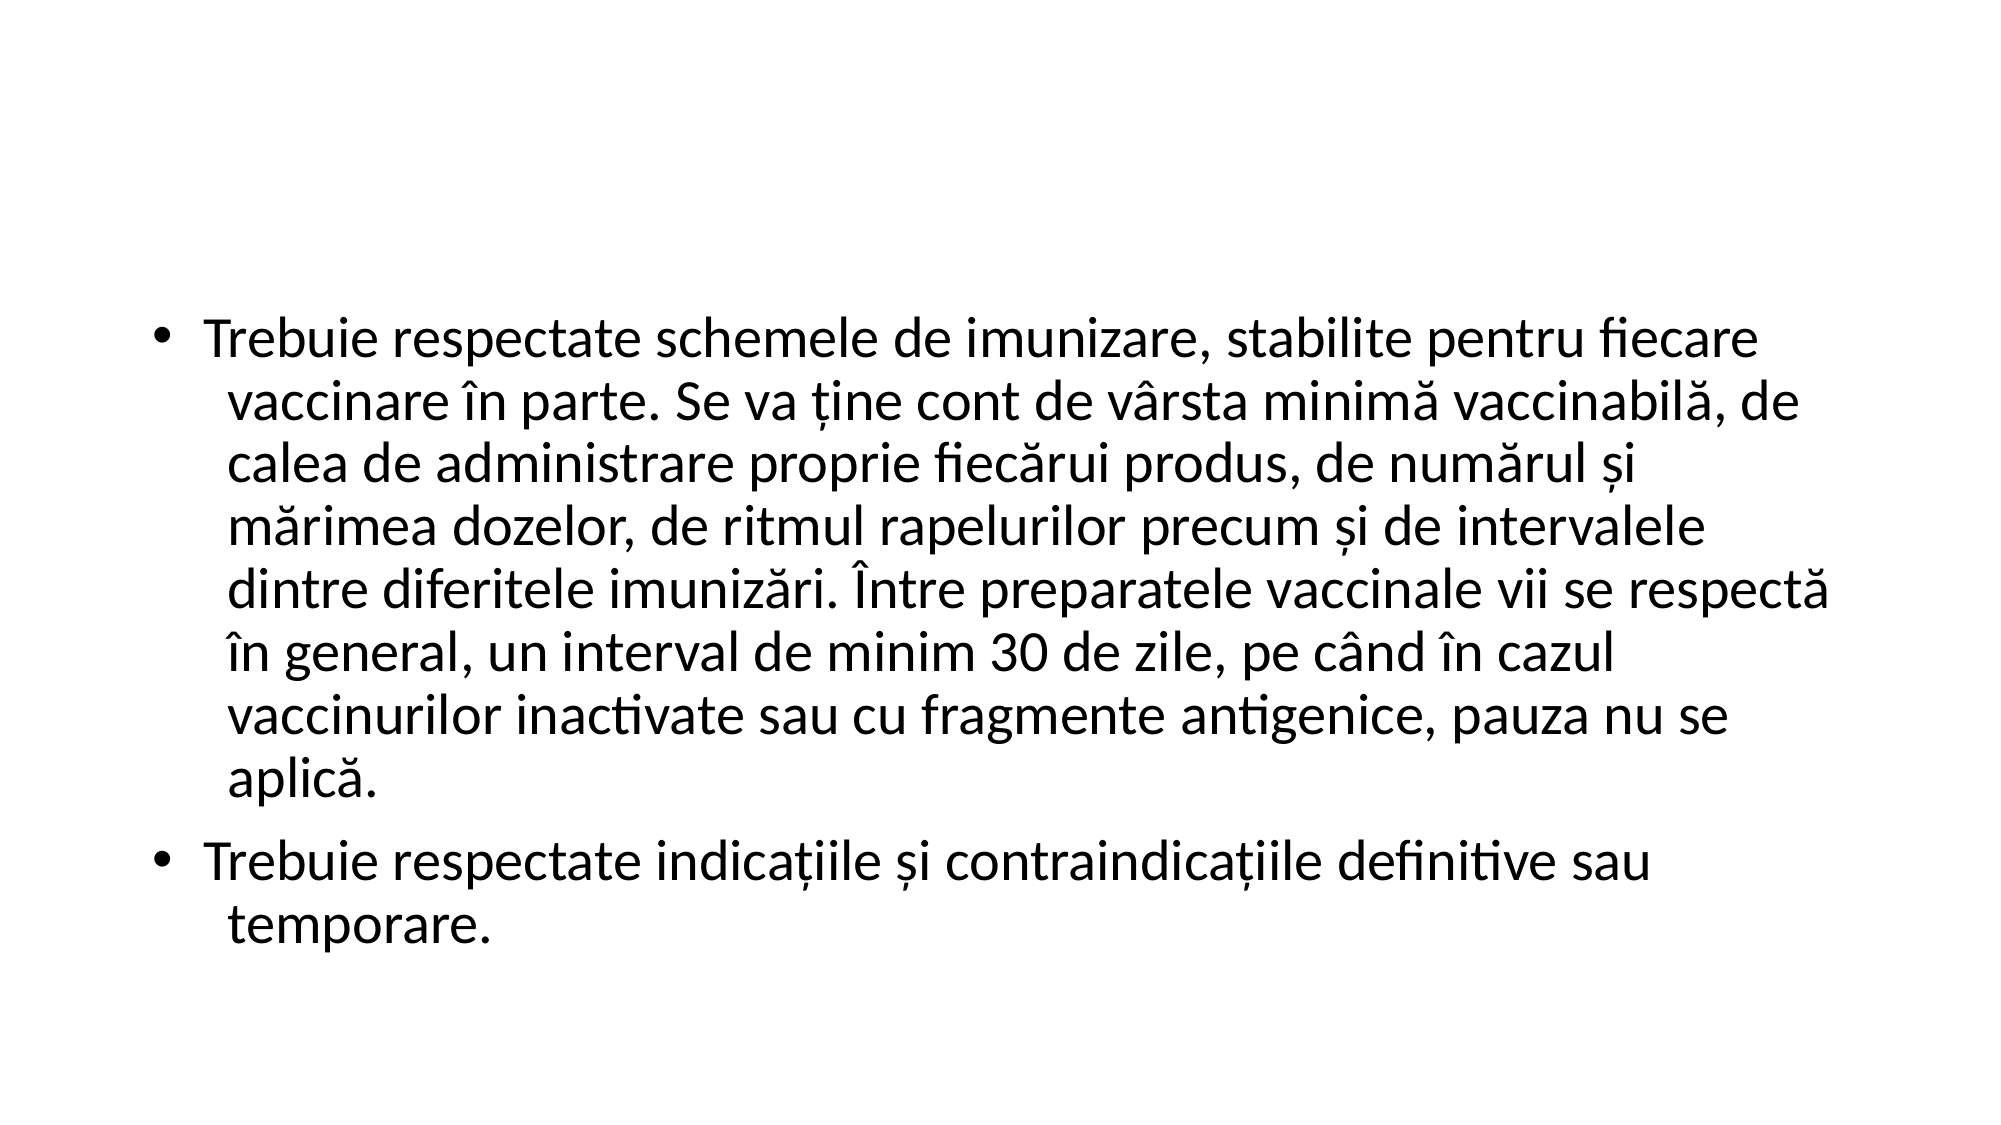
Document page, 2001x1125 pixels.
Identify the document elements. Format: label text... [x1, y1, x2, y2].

list Trebuie respectate schemele de imunizare, stabilite pentru fiecare vaccinare în parte. Se va ţine cont de vârsta minimă vaccinabilă, de calea de administrare proprie fiecărui produs, de numărul şi mărimea dozelor, de ritmul rapelurilor precum şi de intervalele dintre diferitele imunizări. Între preparatele vaccinale vii se respectă în general, un interval de minim 30 de zile, pe când în cazul vaccinurilor inactivate sau cu fragmente antigenice, pauza nu se aplică. Trebuie respectate indicaţiile şi contraindicaţiile definitive sau temporare. [137, 299, 1863, 1014]
